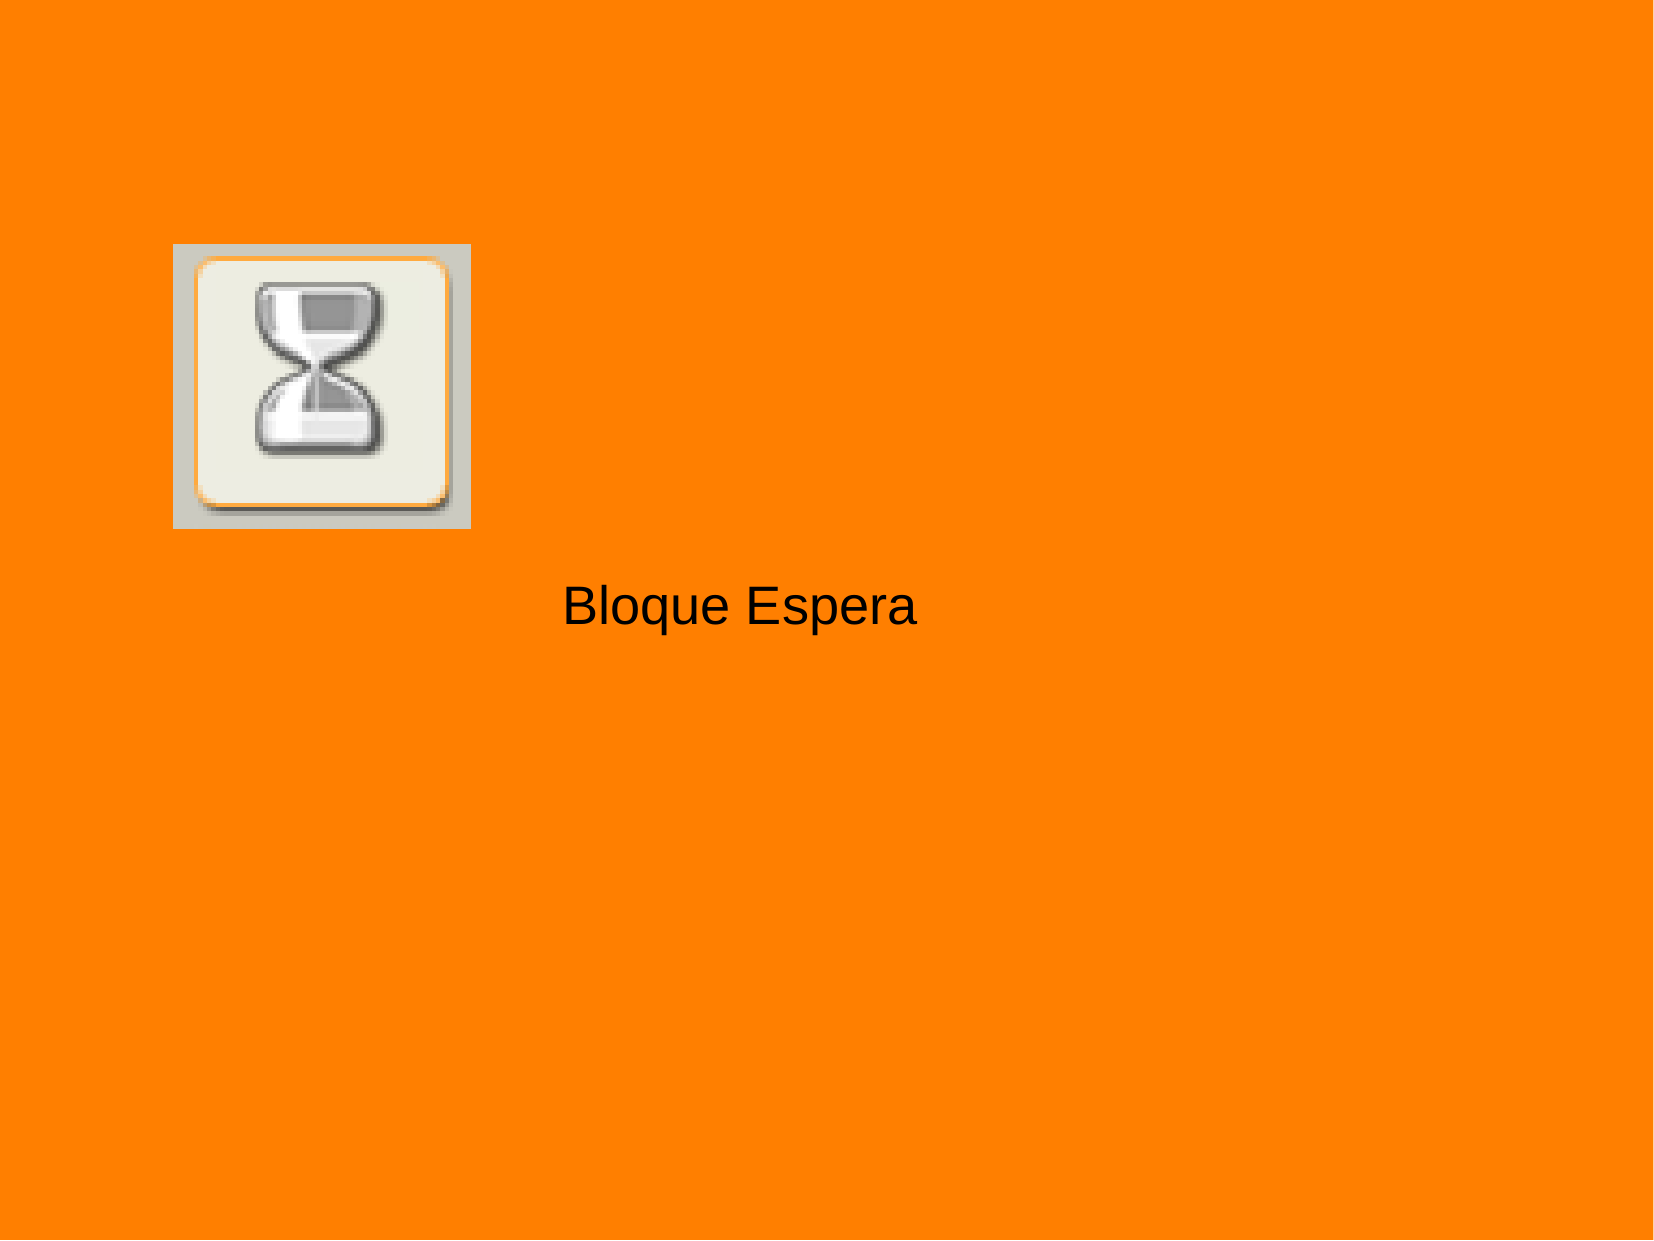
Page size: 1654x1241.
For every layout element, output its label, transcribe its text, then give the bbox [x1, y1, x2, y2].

text_box Bloque Espera [521, 552, 960, 659]
picture [173, 244, 471, 529]
